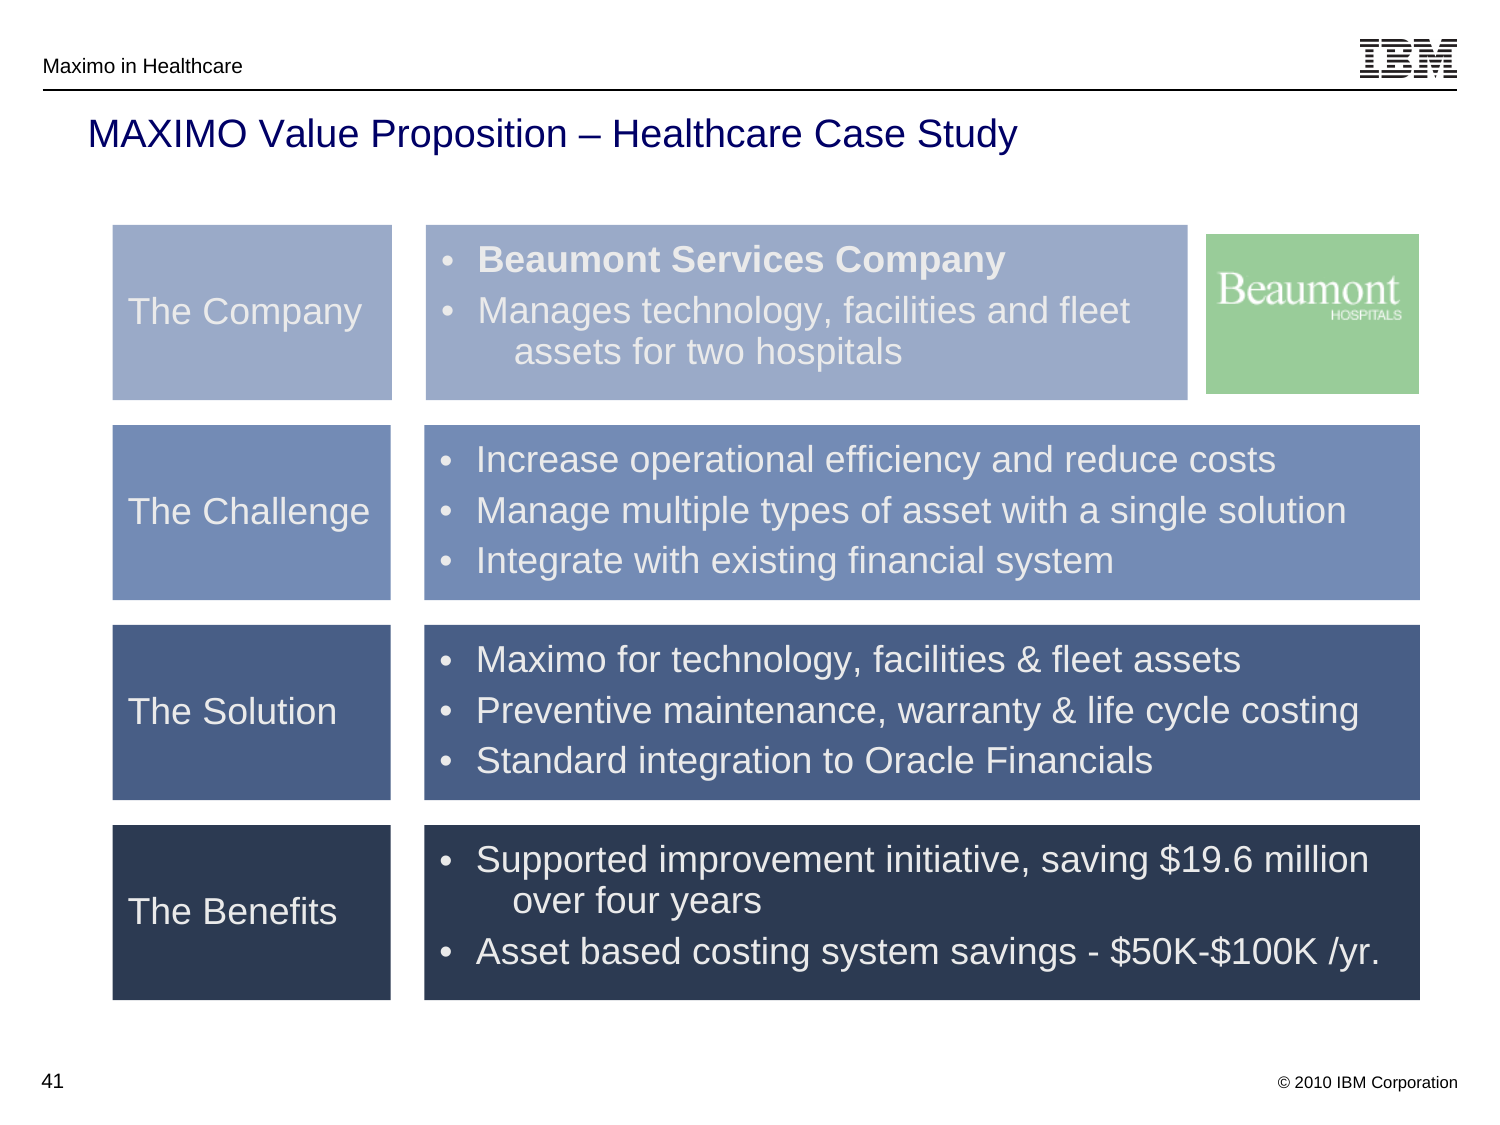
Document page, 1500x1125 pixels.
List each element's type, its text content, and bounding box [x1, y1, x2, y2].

text_box Maximo for technology, facilities & fleet assets Preventive maintenance, warranty & life cycle costing Standard integration to Oracle Financials [424, 624, 1420, 801]
title MAXIMO Value Proposition – Healthcare Case Study [72, 106, 1419, 169]
text_box Supported improvement initiative, saving $19.6 million over four years Asset based costing system savings - $50K-$100K /yr. [424, 825, 1420, 1001]
picture [1360, 39, 1457, 78]
text_box The Solution [112, 624, 391, 801]
text_box The Benefits [112, 825, 391, 1001]
text_box Beaumont Services Company Manages technology, facilities and fleet assets for two hospitals [425, 224, 1188, 401]
text_box The Company [112, 224, 392, 401]
picture [1206, 234, 1419, 394]
text_box The Challenge [112, 425, 391, 601]
text_box Increase operational efficiency and reduce costs Manage multiple types of asset with a single solution Integrate with existing financial system [424, 425, 1420, 601]
